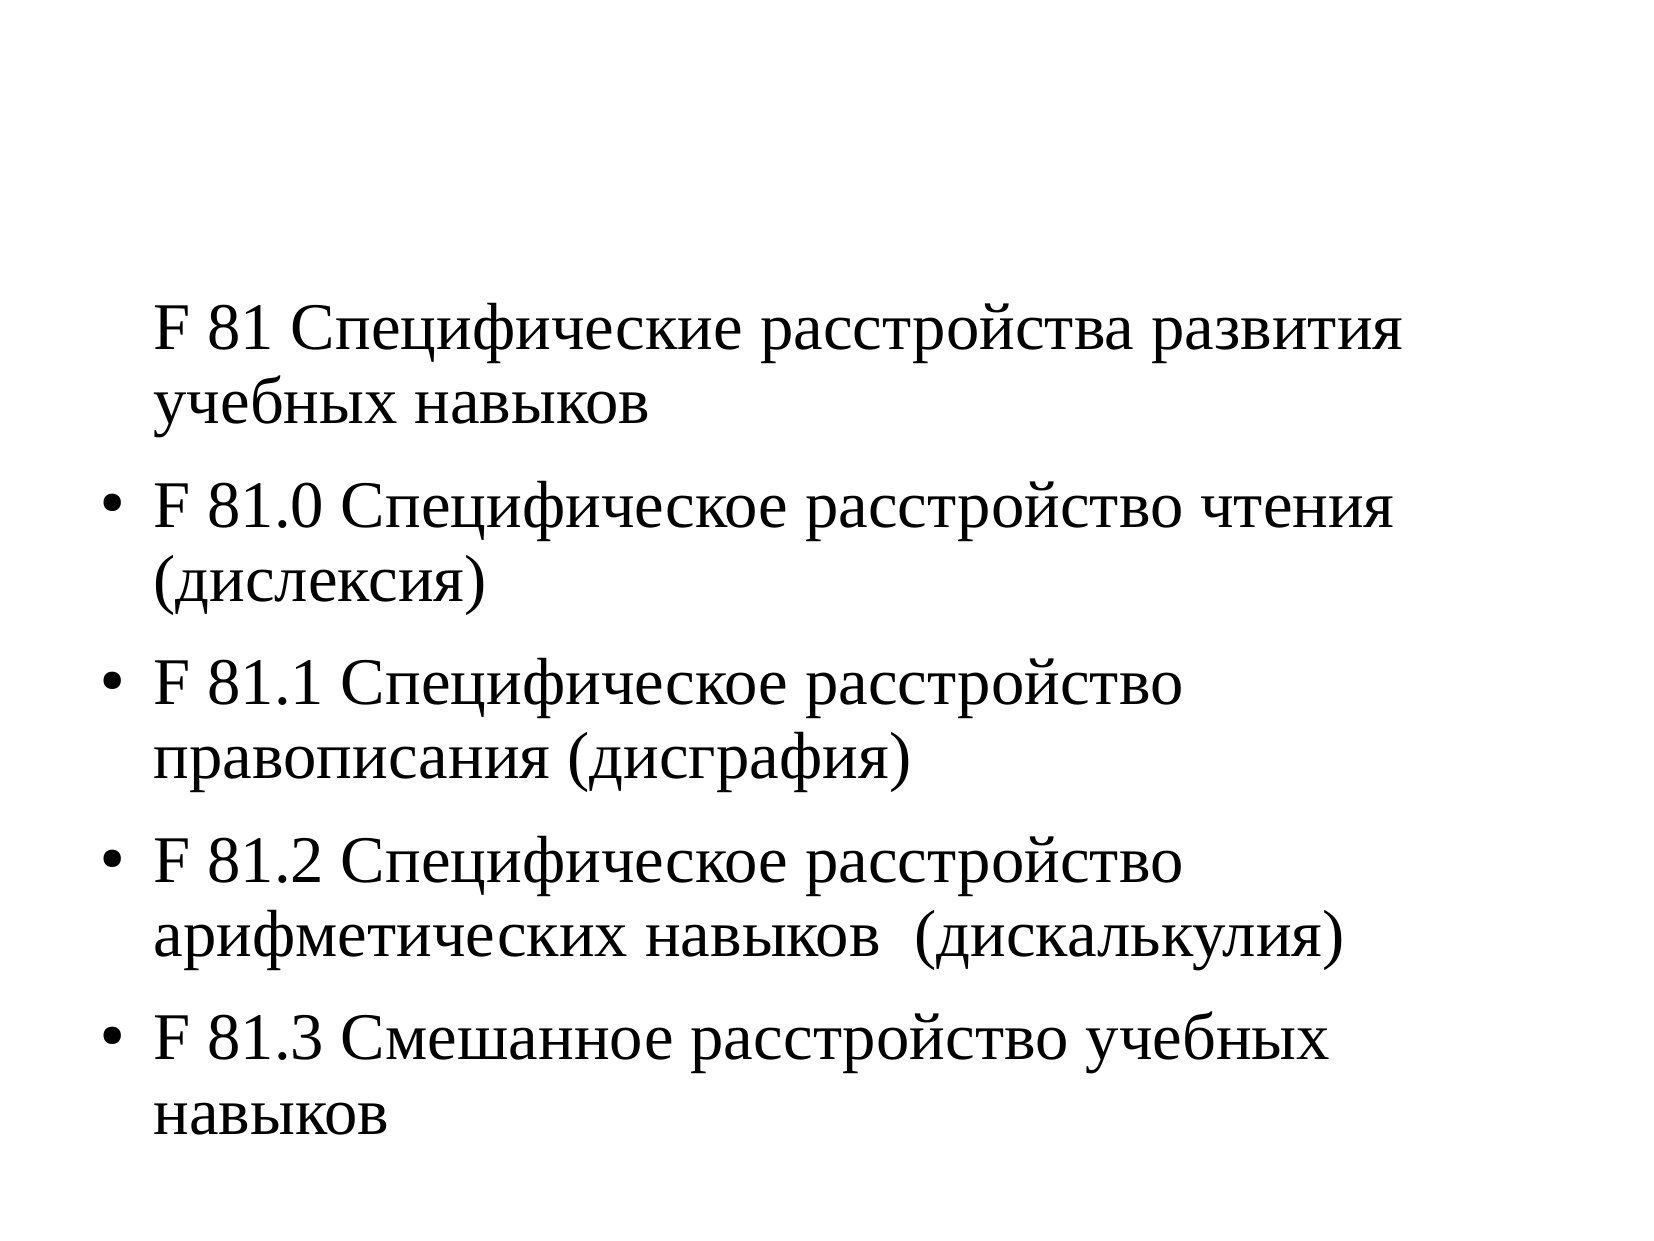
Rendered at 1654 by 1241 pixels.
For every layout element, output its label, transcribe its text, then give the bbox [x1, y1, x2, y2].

list F 81 Cпецифические расстройства развития учебных навыков F 81.0 Специфическое расстройство чтения (дислексия) F 81.1 Специфическое расстройство правописания (дисграфия) F 81.2 Специфическое расстройство арифметических навыков (дискалькулия) F 81.3 Cмешанное расстройство учебных навыков [82, 290, 1571, 1149]
